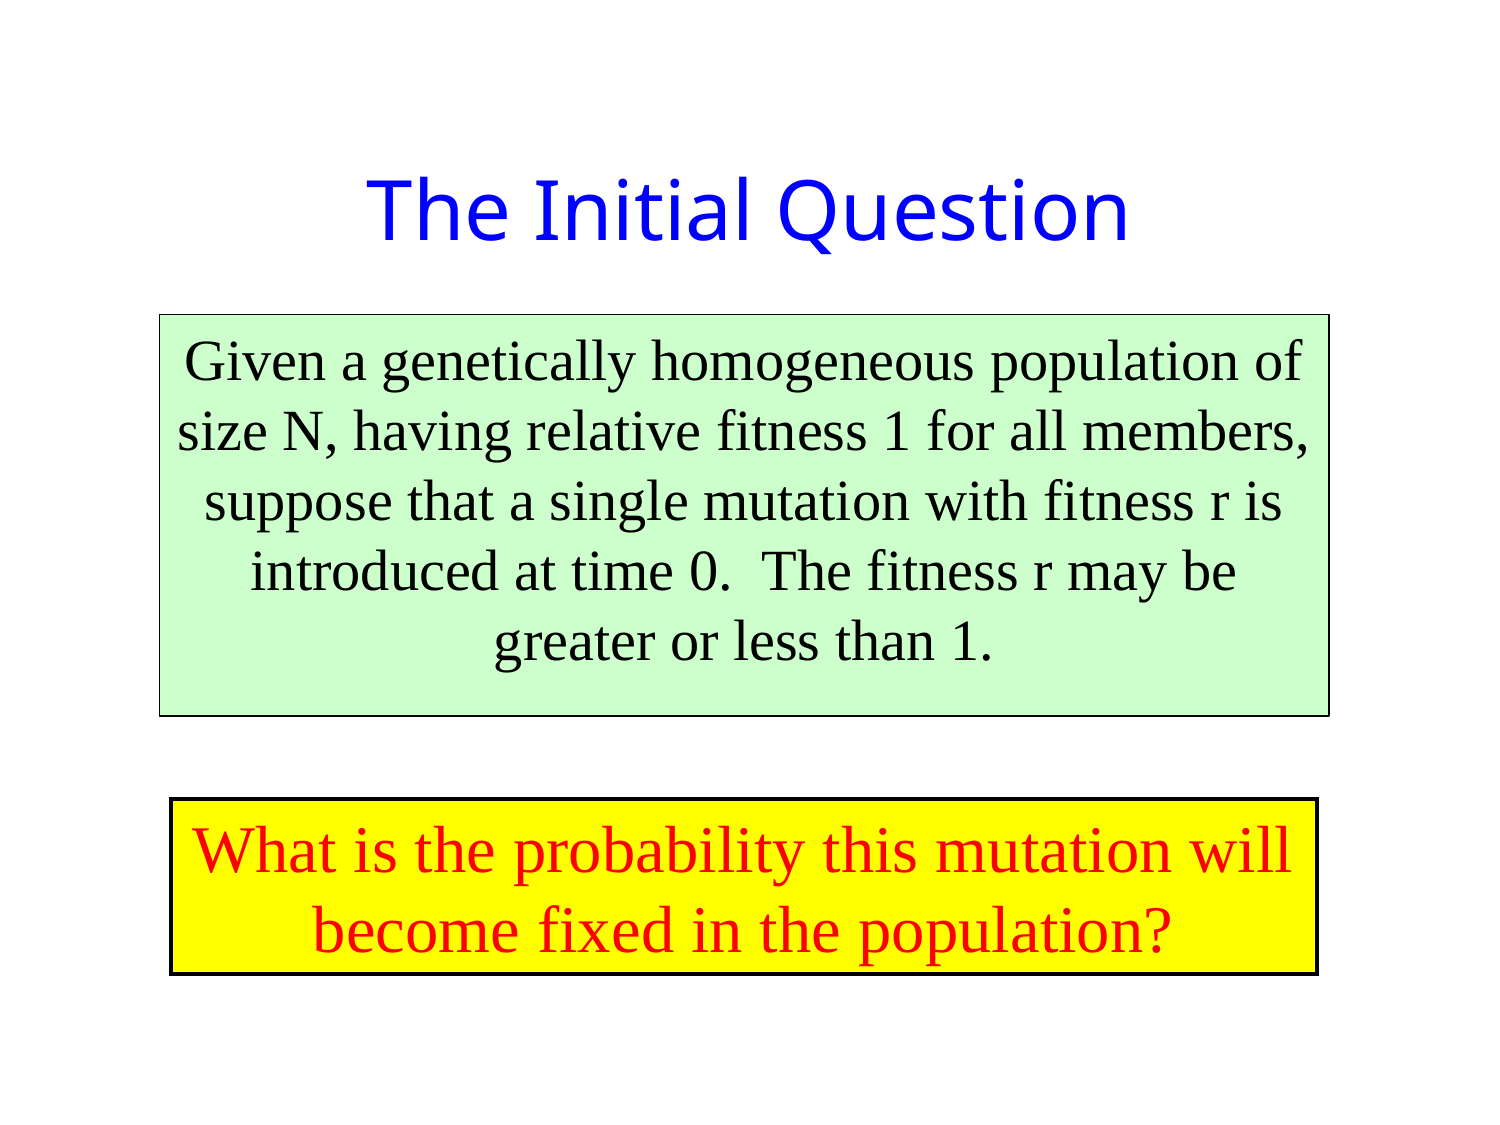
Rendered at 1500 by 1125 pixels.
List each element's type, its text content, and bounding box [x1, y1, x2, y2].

title The Initial Question [112, 113, 1388, 302]
text_box Given a genetically homogeneous population of size N, having relative fitness 1 for all members, suppose that a single mutation with fitness r is introduced at time 0. The fitness r may be greater or less than 1. [159, 314, 1329, 716]
text_box What is the probability this mutation will become fixed in the population? [171, 798, 1317, 975]
